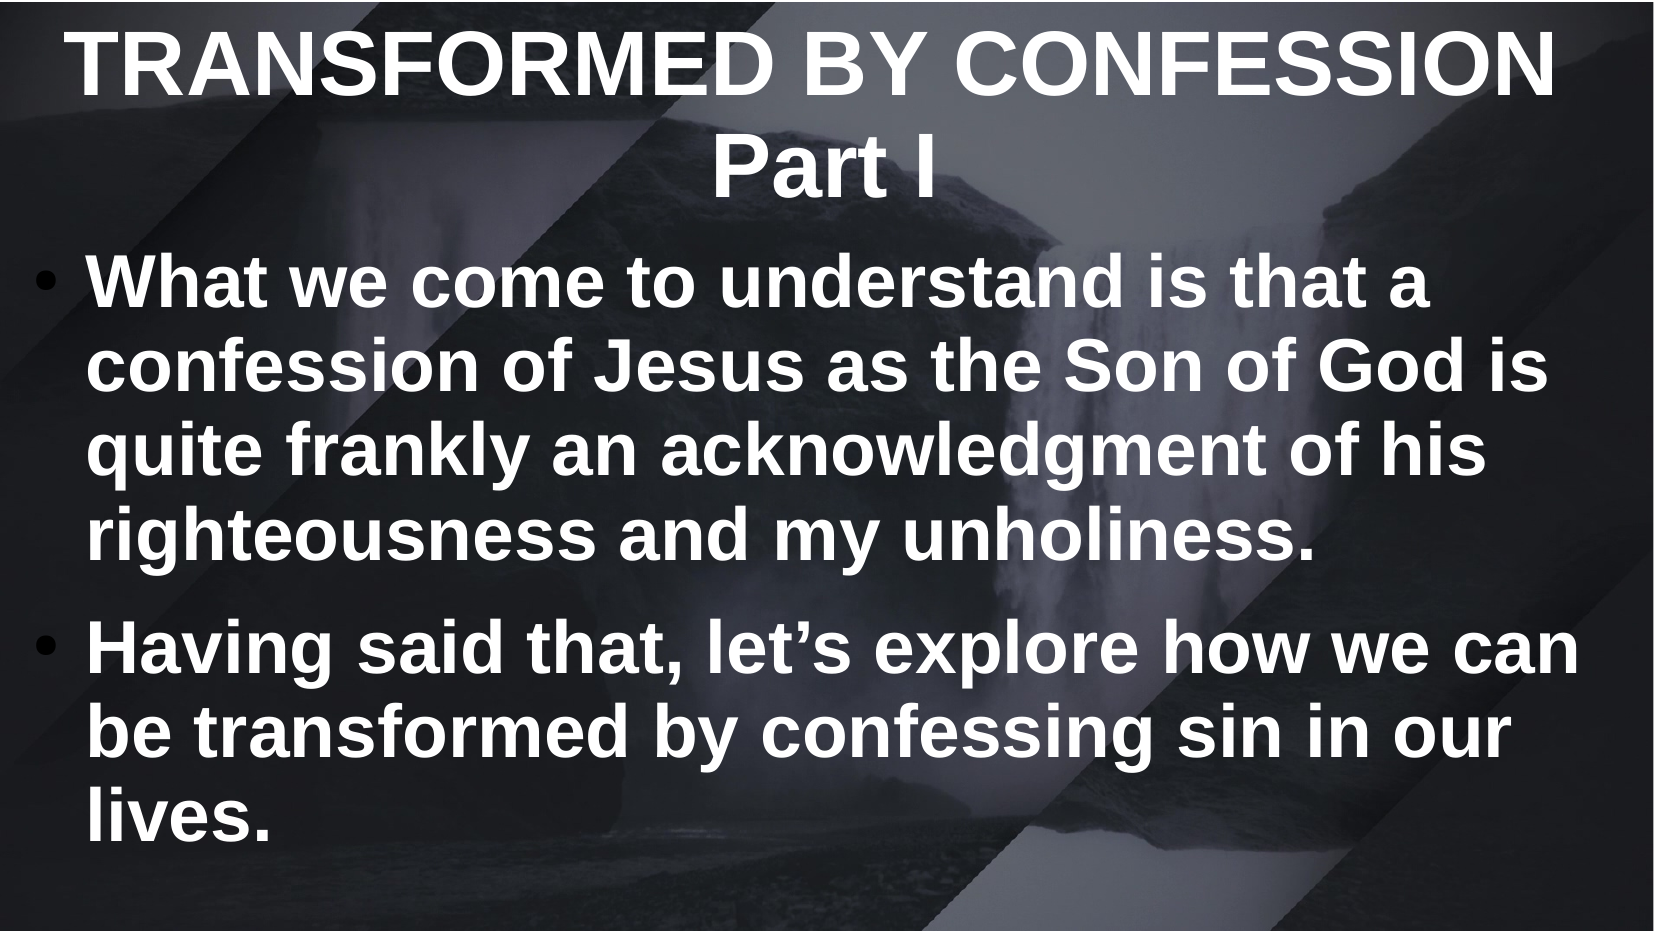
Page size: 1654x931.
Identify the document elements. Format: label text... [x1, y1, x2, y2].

title TRANSFORMED BY CONFESSION Part I [0, 0, 1651, 269]
picture [0, 2, 1654, 931]
list What we come to understand is that a confession of Jesus as the Son of God is quite frankly an acknowledgment of his righteousness and my unholiness. Having said that, let’s explore how we can be transformed by confessing sin in our lives. [15, 240, 1636, 916]
